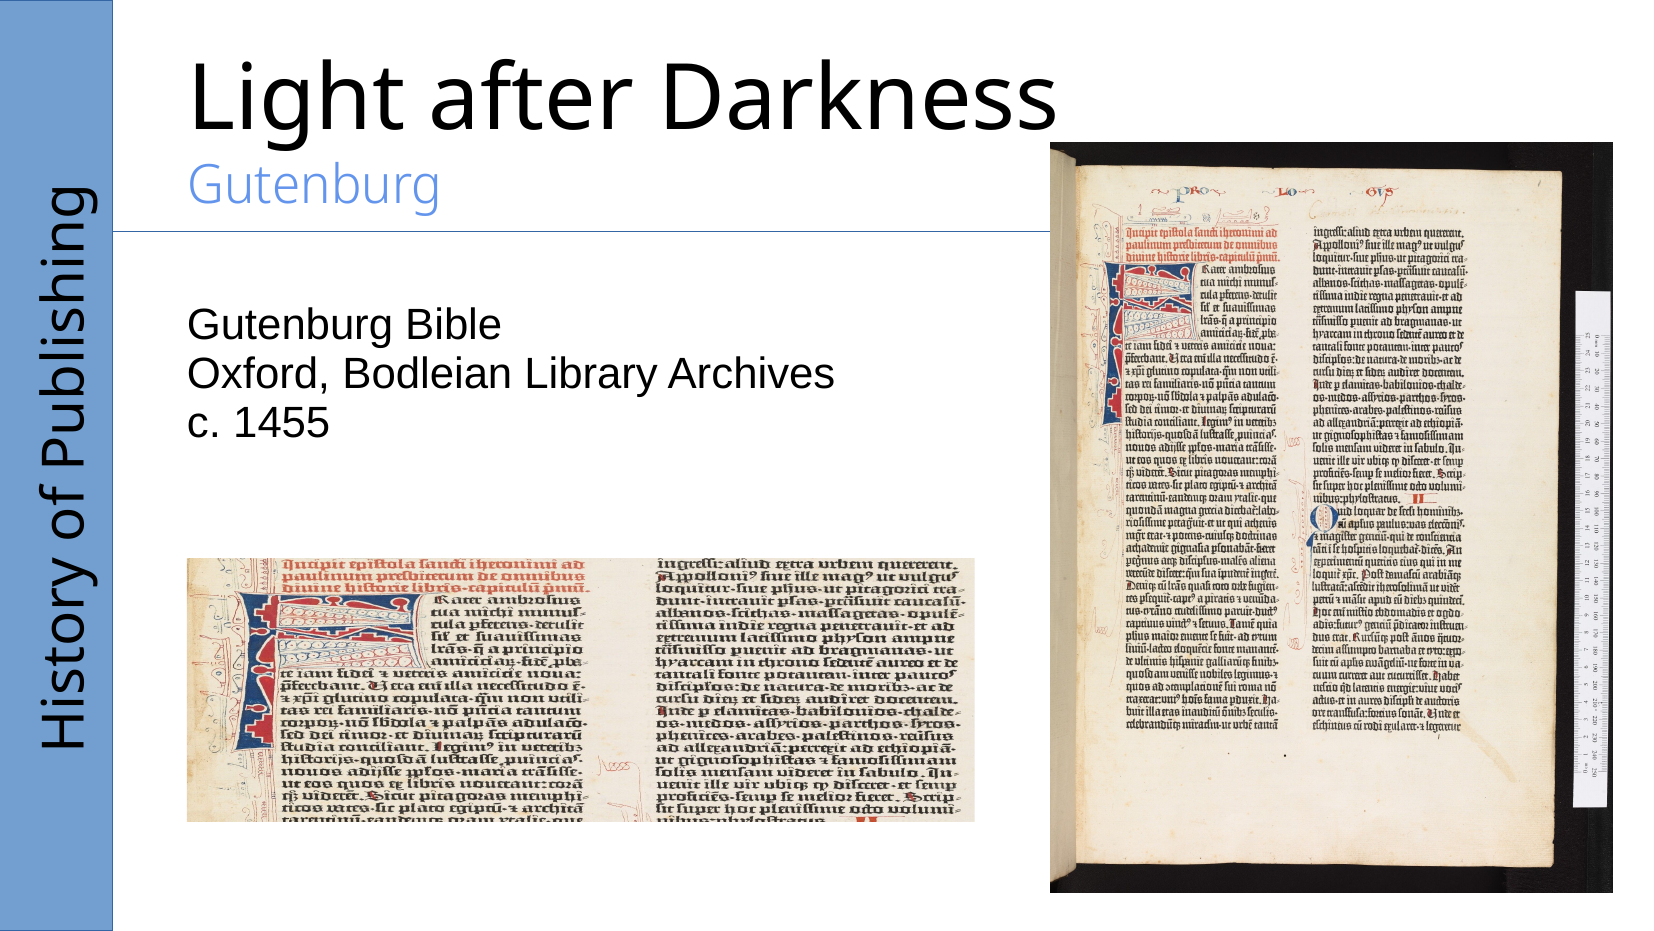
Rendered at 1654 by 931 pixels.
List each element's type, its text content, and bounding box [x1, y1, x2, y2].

title Light after Darkness [187, 33, 1571, 125]
title Gutenburg [187, 125, 1571, 231]
picture [186, 558, 975, 822]
text_box [0, 0, 113, 931]
title Gutenburg [187, 232, 1050, 239]
text_box History of Publishing [13, 37, 105, 901]
text_box Gutenburg Bible Oxford, Bodleian Library Archives c. 1455 [186, 300, 976, 526]
picture [1050, 142, 1613, 893]
